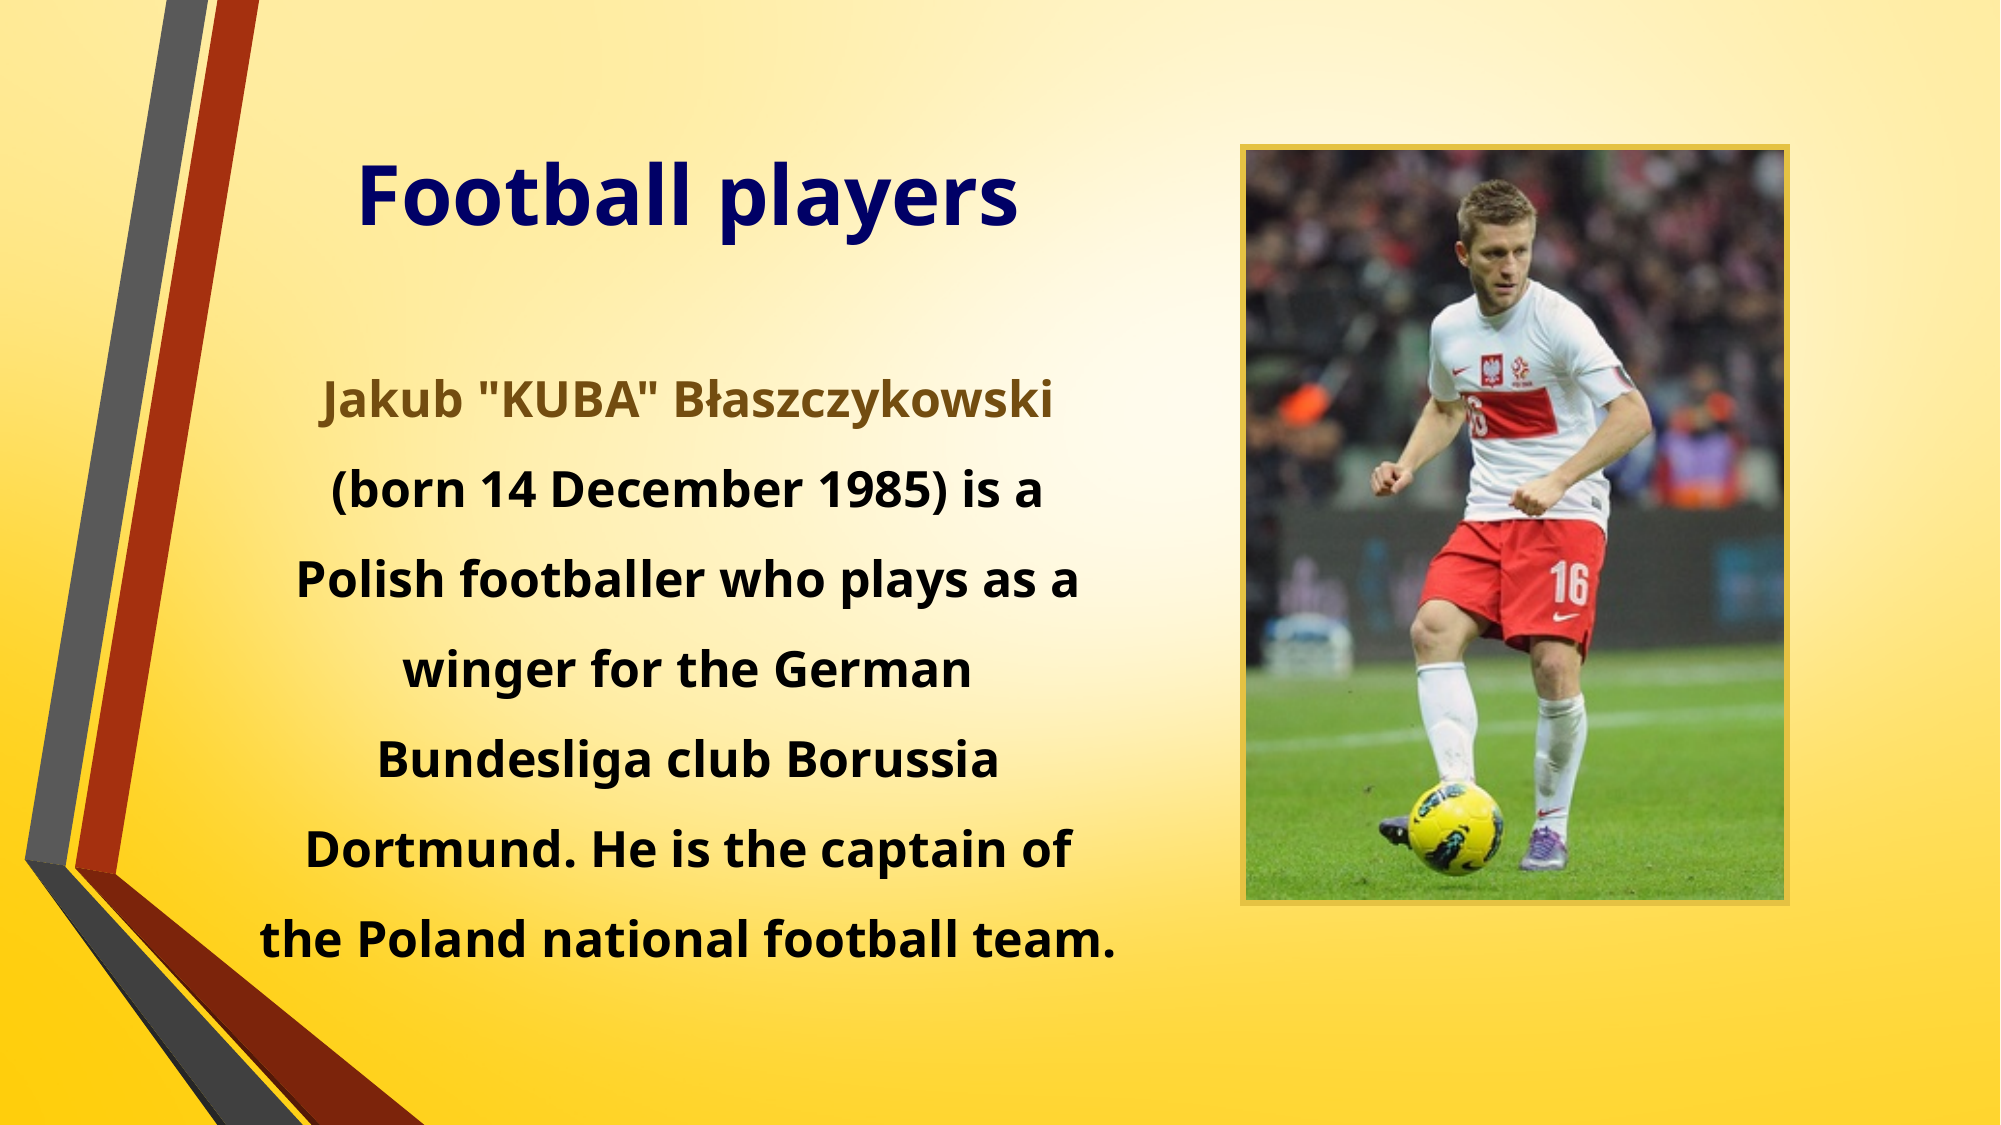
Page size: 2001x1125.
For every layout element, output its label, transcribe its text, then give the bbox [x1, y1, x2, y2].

picture [1245, 149, 1785, 901]
title Football players [243, 107, 1134, 250]
list Jakub "KUBA" Błaszczykowski (born 14 December 1985) is a Polish footballer who plays as a winger for the German Bundesliga club Borussia Dortmund. He is the captain of the Poland national football team. [243, 297, 1134, 1008]
